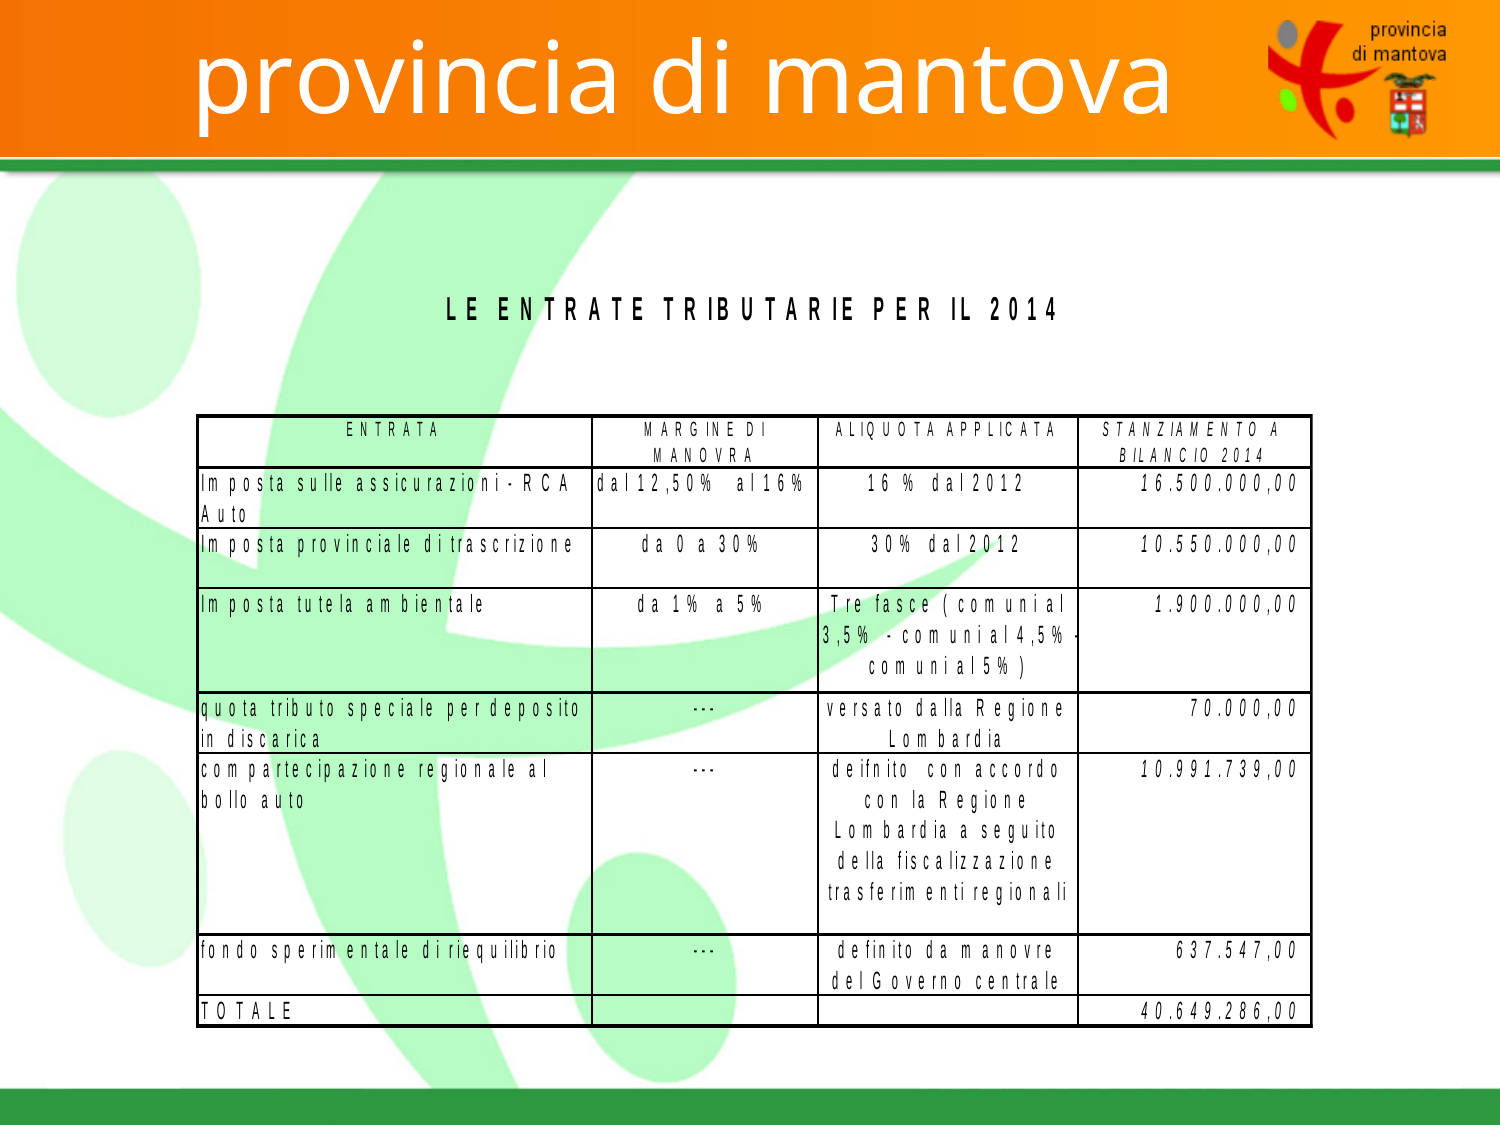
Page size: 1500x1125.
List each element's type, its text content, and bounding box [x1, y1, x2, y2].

picture [0, 157, 1500, 1125]
picture [1267, 15, 1452, 142]
text_box provincia di mantova [176, 5, 1205, 142]
